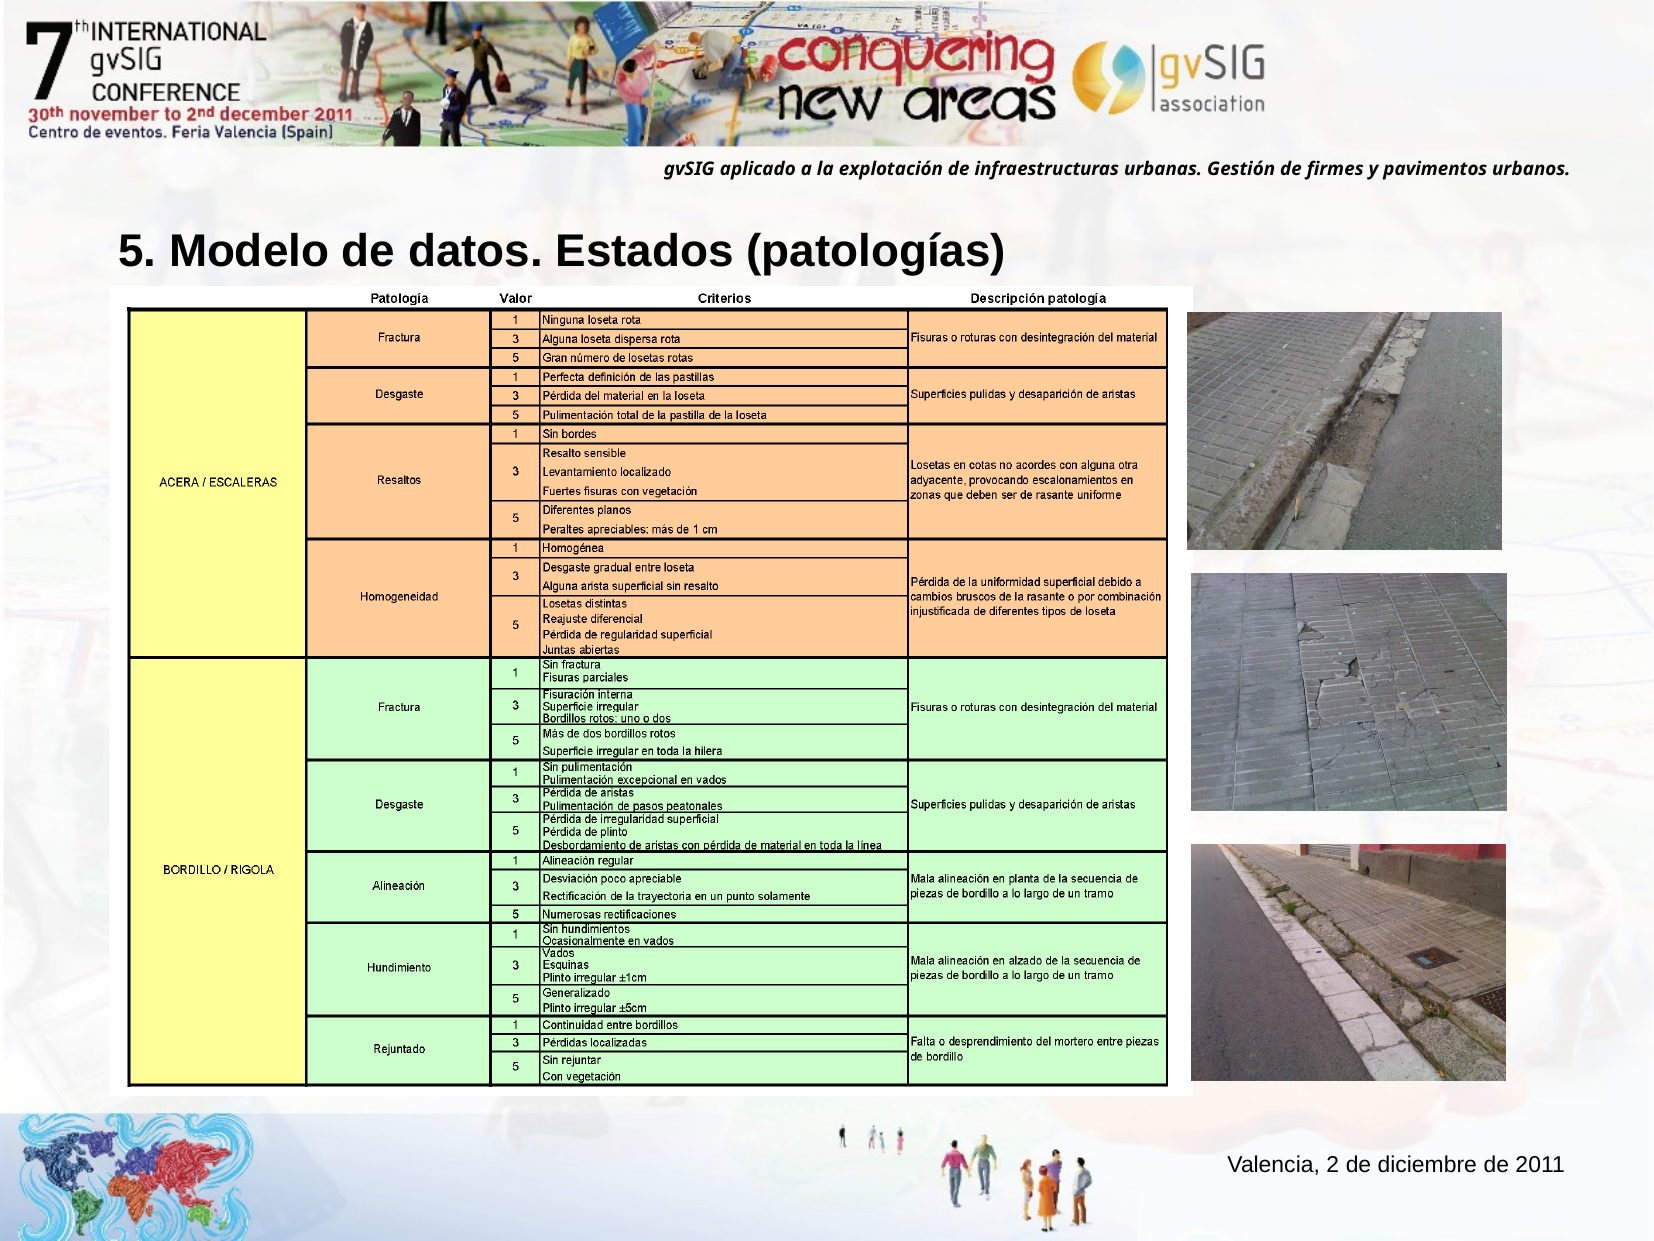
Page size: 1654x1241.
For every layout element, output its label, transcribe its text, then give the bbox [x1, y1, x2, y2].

picture [0, 0, 1654, 1241]
text_box 5. Modelo de datos. Estados (patologías) [118, 224, 1123, 277]
title gvSIG aplicado a la explotación de infraestructuras urbanas. Gestión de firmes y pavimentos urbanos. [88, 149, 1595, 188]
